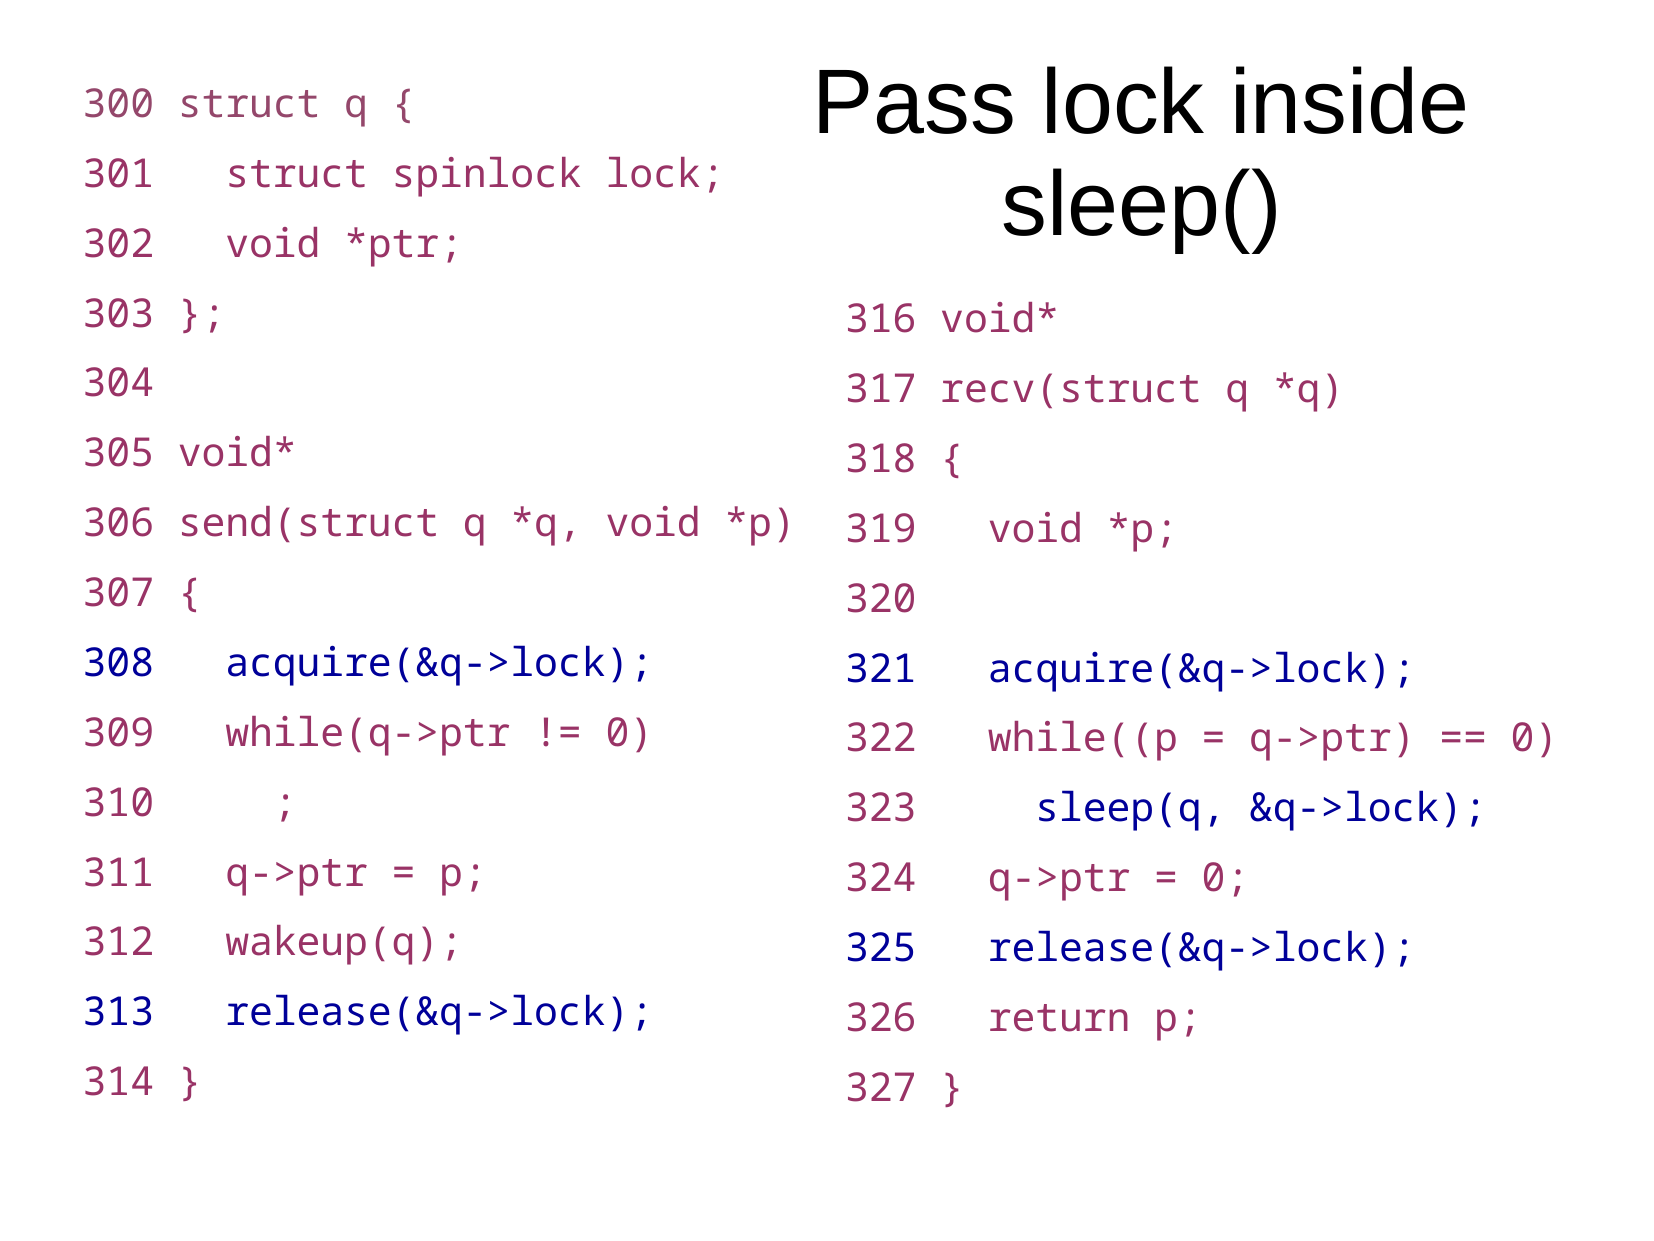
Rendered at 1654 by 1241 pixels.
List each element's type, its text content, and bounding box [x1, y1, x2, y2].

list 316 void* 317 recv(struct q *q) 318 { 319 void *p; 320 321 acquire(&q->lock); 322 while((p = q->ptr) == 0) 323 sleep(q, &q->lock); 324 q->ptr = 0; 325 release(&q->lock); 326 return p; 327 } [845, 290, 1572, 1163]
title Pass lock inside sleep() [712, 49, 1571, 257]
list 300 struct q { 301 struct spinlock lock; 302 void *ptr; 303 }; 304 305 void* 306 send(struct q *q, void *p) 307 { 308 acquire(&q->lock); 309 while(q->ptr != 0) 310 ; 311 q->ptr = p; 312 wakeup(q); 313 release(&q->lock); 314 } [82, 75, 809, 1163]
